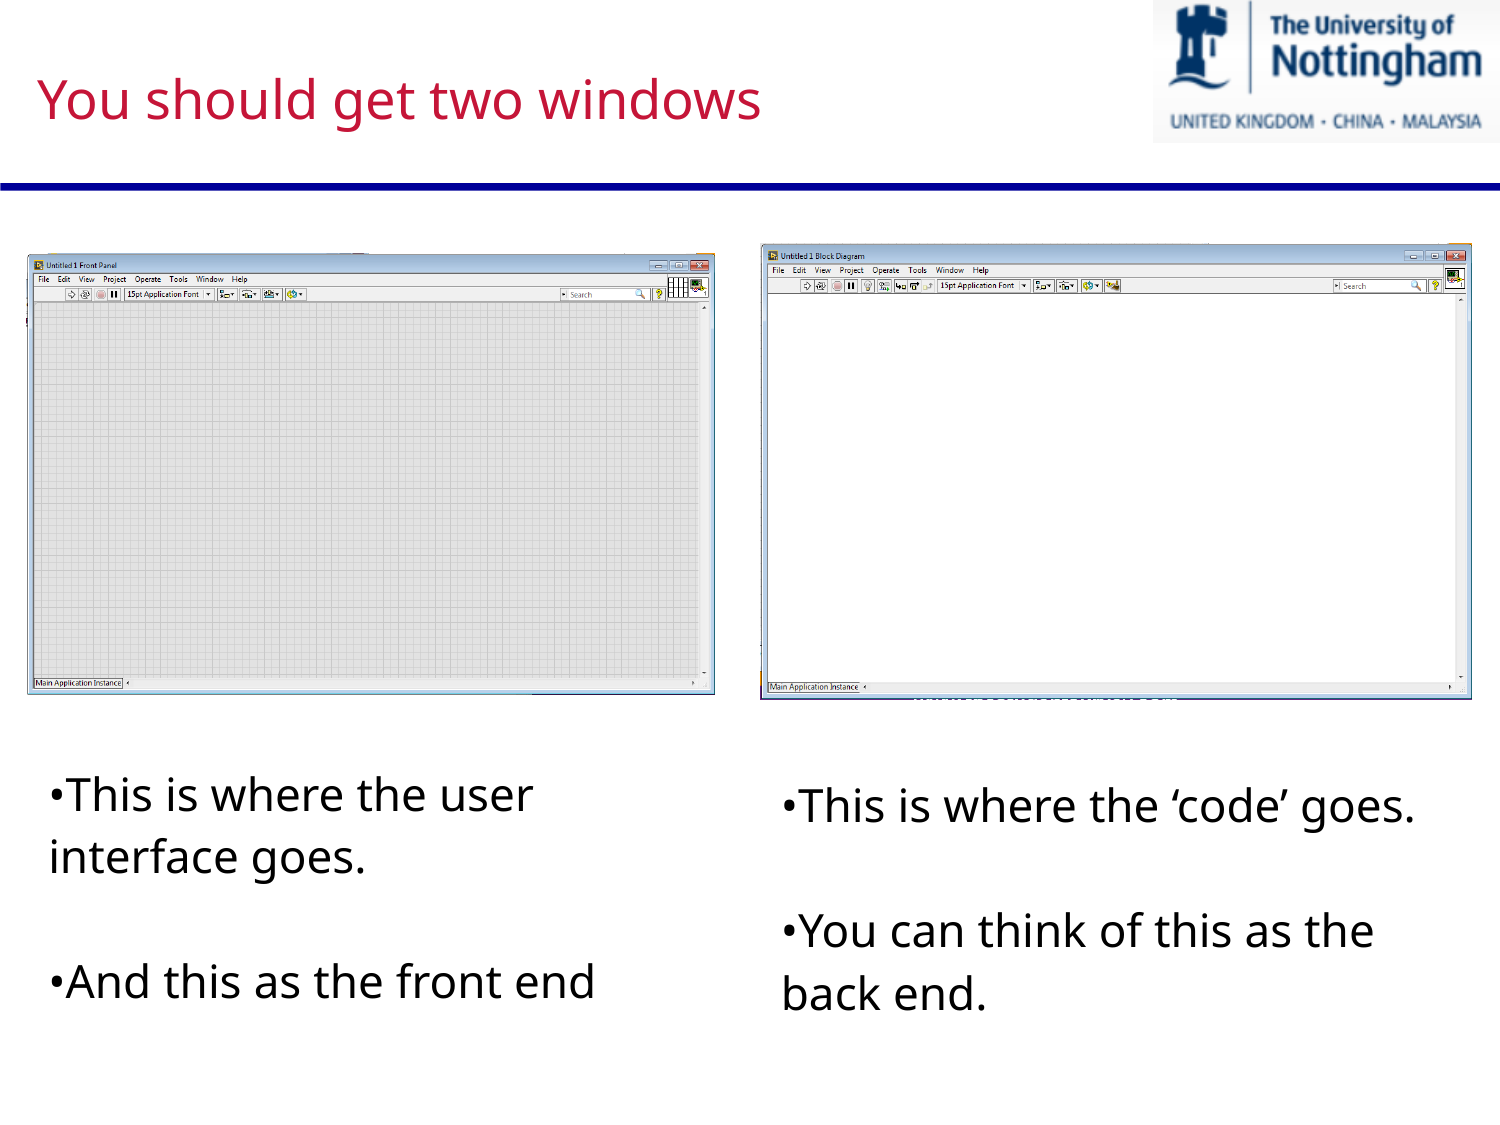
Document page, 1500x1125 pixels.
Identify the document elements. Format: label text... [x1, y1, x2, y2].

picture [1153, 0, 1500, 143]
picture [760, 243, 1472, 700]
text_box This is where the ‘code’ goes. You can think of this as the back end. [780, 765, 1458, 1033]
title You should get two windows [37, 54, 1276, 143]
picture [26, 253, 715, 695]
text_box This is where the user interface goes. And this as the front end [48, 760, 726, 1014]
